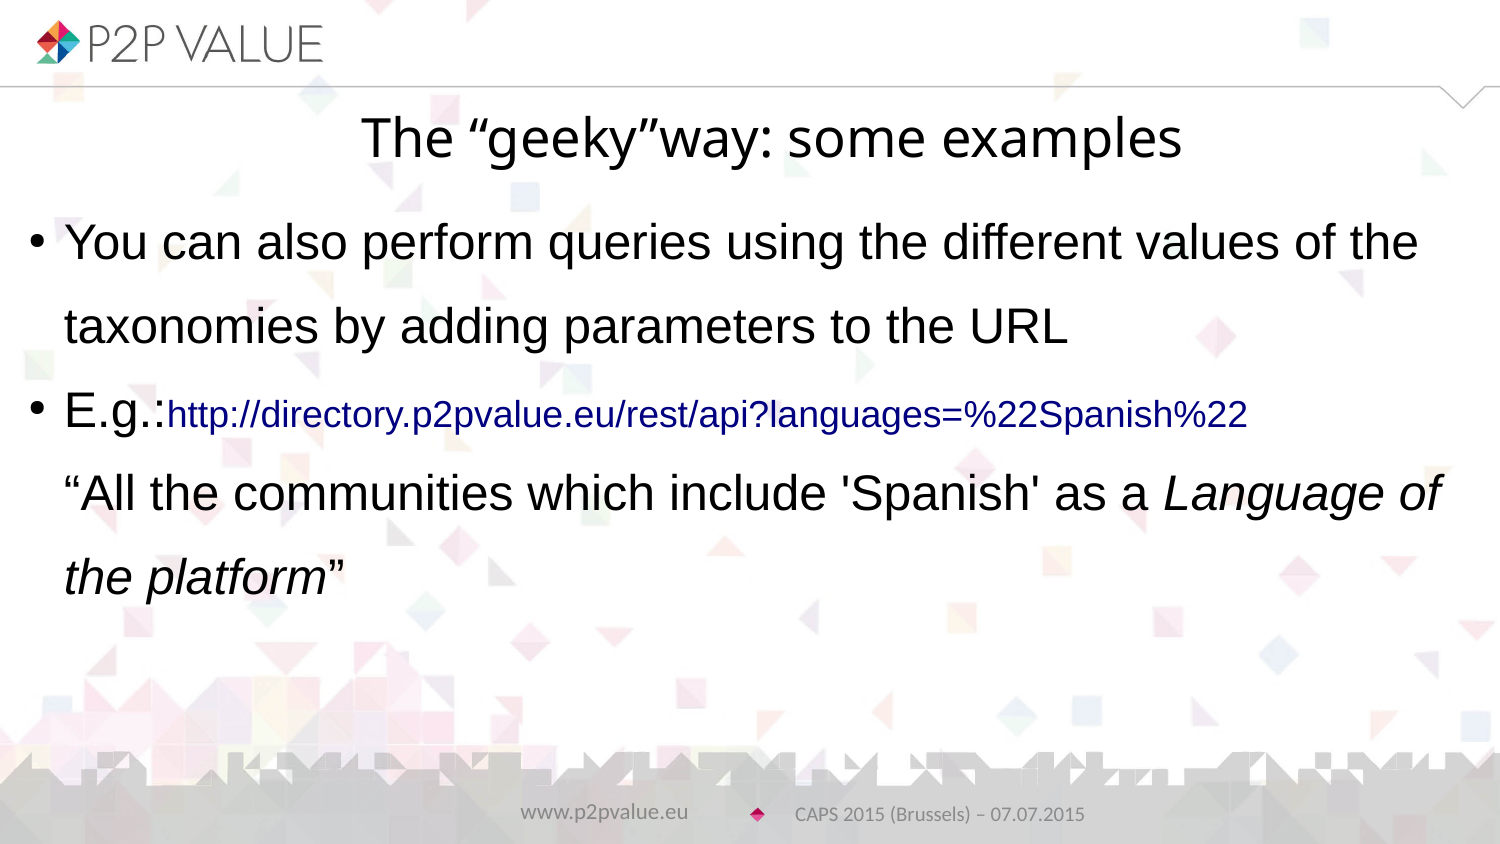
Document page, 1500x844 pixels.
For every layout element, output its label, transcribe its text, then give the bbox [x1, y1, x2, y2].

picture [0, 0, 1500, 844]
subtitle You can also perform queries using the different values of the taxonomies by adding parameters to the URL E.g.:http://directory.p2pvalue.eu/rest/api?languages=%22Spanish%22 “All the communities which include 'Spanish' as a Language of the platform” [15, 180, 1496, 736]
text_box www.p2pvalue.eu [514, 790, 733, 830]
title The “geeky”way: some examples [105, 92, 1441, 180]
text_box CAPS 2015 (Brussels) – 07.07.2015 [781, 790, 1474, 836]
